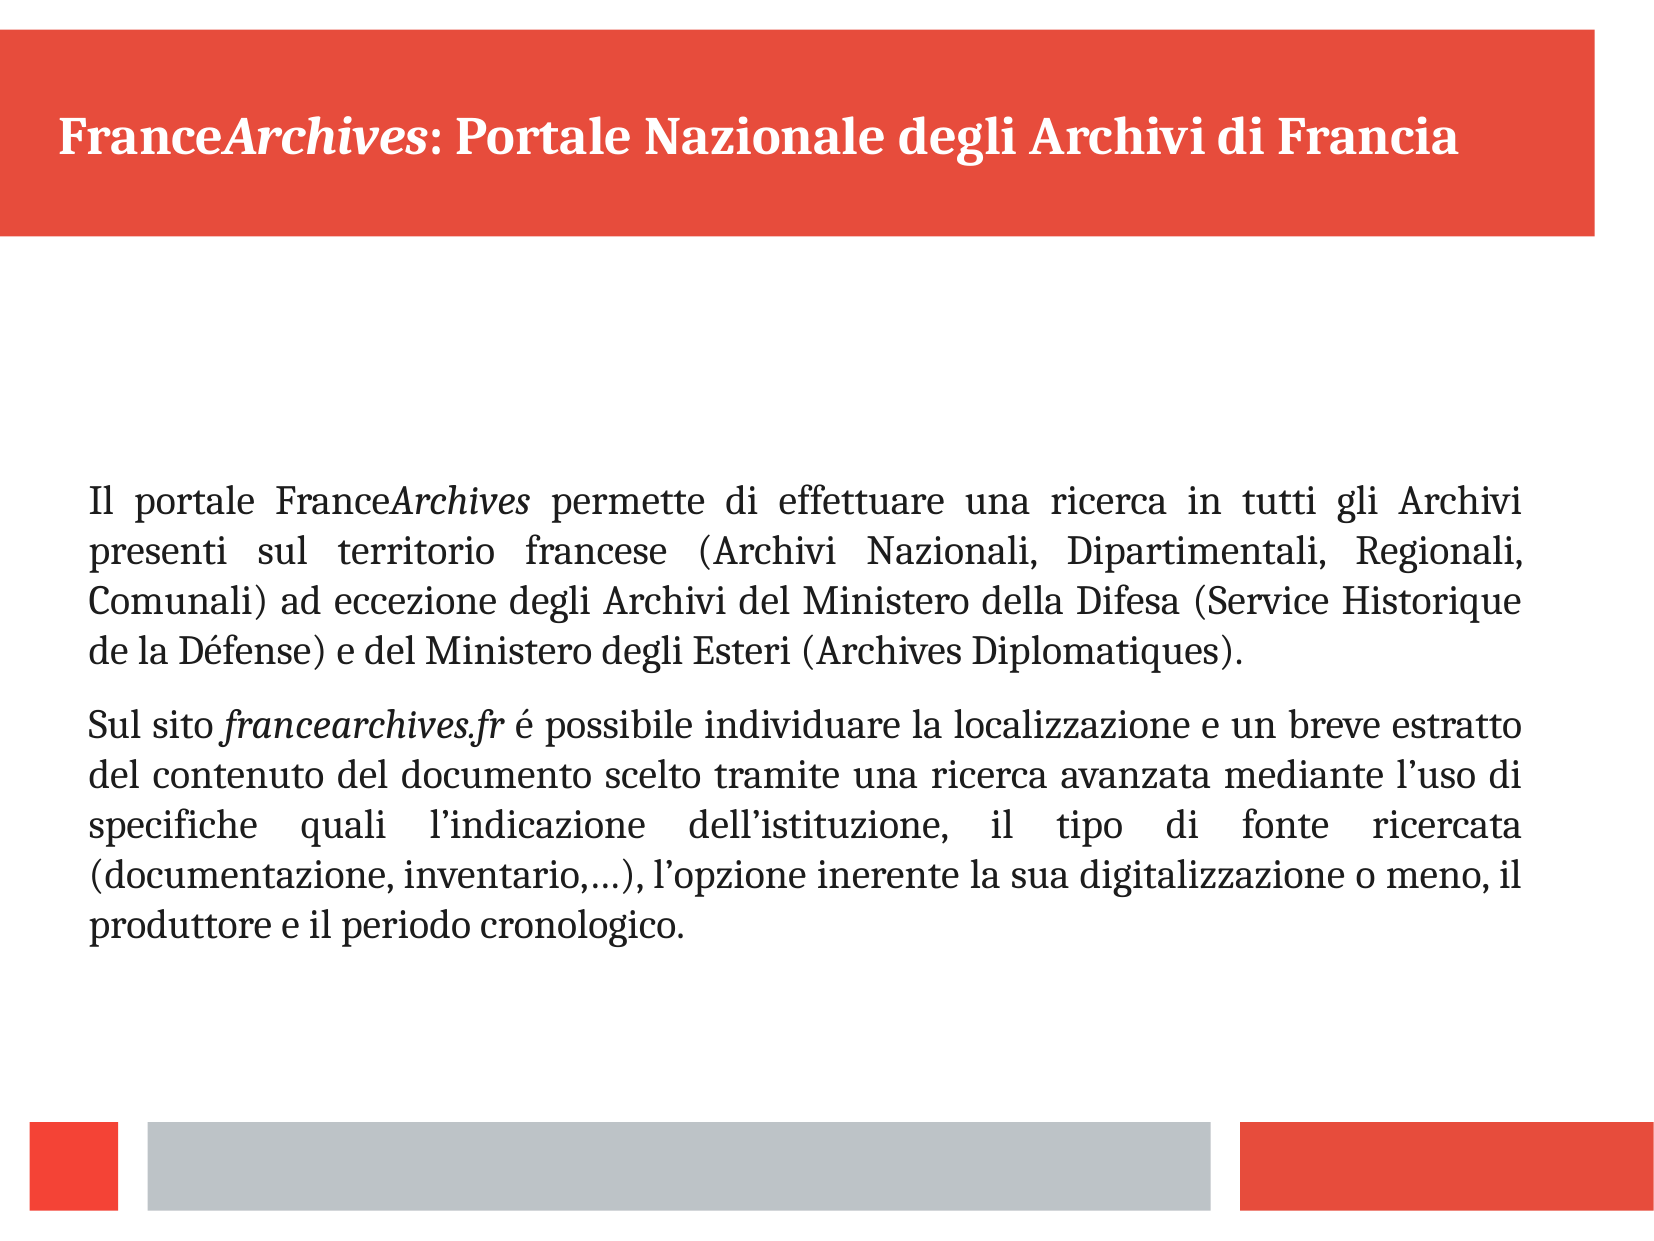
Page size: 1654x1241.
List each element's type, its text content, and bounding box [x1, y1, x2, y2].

title FranceArchives: Portale Nazionale degli Archivi di Francia [59, 59, 1565, 207]
list Il portale FranceArchives permette di effettuare una ricerca in tutti gli Archivi presenti sul territorio francese (Archivi Nazionali, Dipartimentali, Regionali, Comunali) ad eccezione degli Archivi del Ministero della Difesa (Service Historique de la Défense) e del Ministero degli Esteri (Archives Diplomatiques). Sul sito francearchives.fr é possibile individuare la localizzazione e un breve estratto del contenuto del documento scelto tramite una ricerca avanzata mediante l’uso di specifiche quali l’indicazione dell’istituzione, il tipo di fonte ricercata (documentazione, inventario,…), l’opzione inerente la sua digitalizzazione o meno, il produttore e il periodo cronologico. [88, 472, 1536, 1093]
